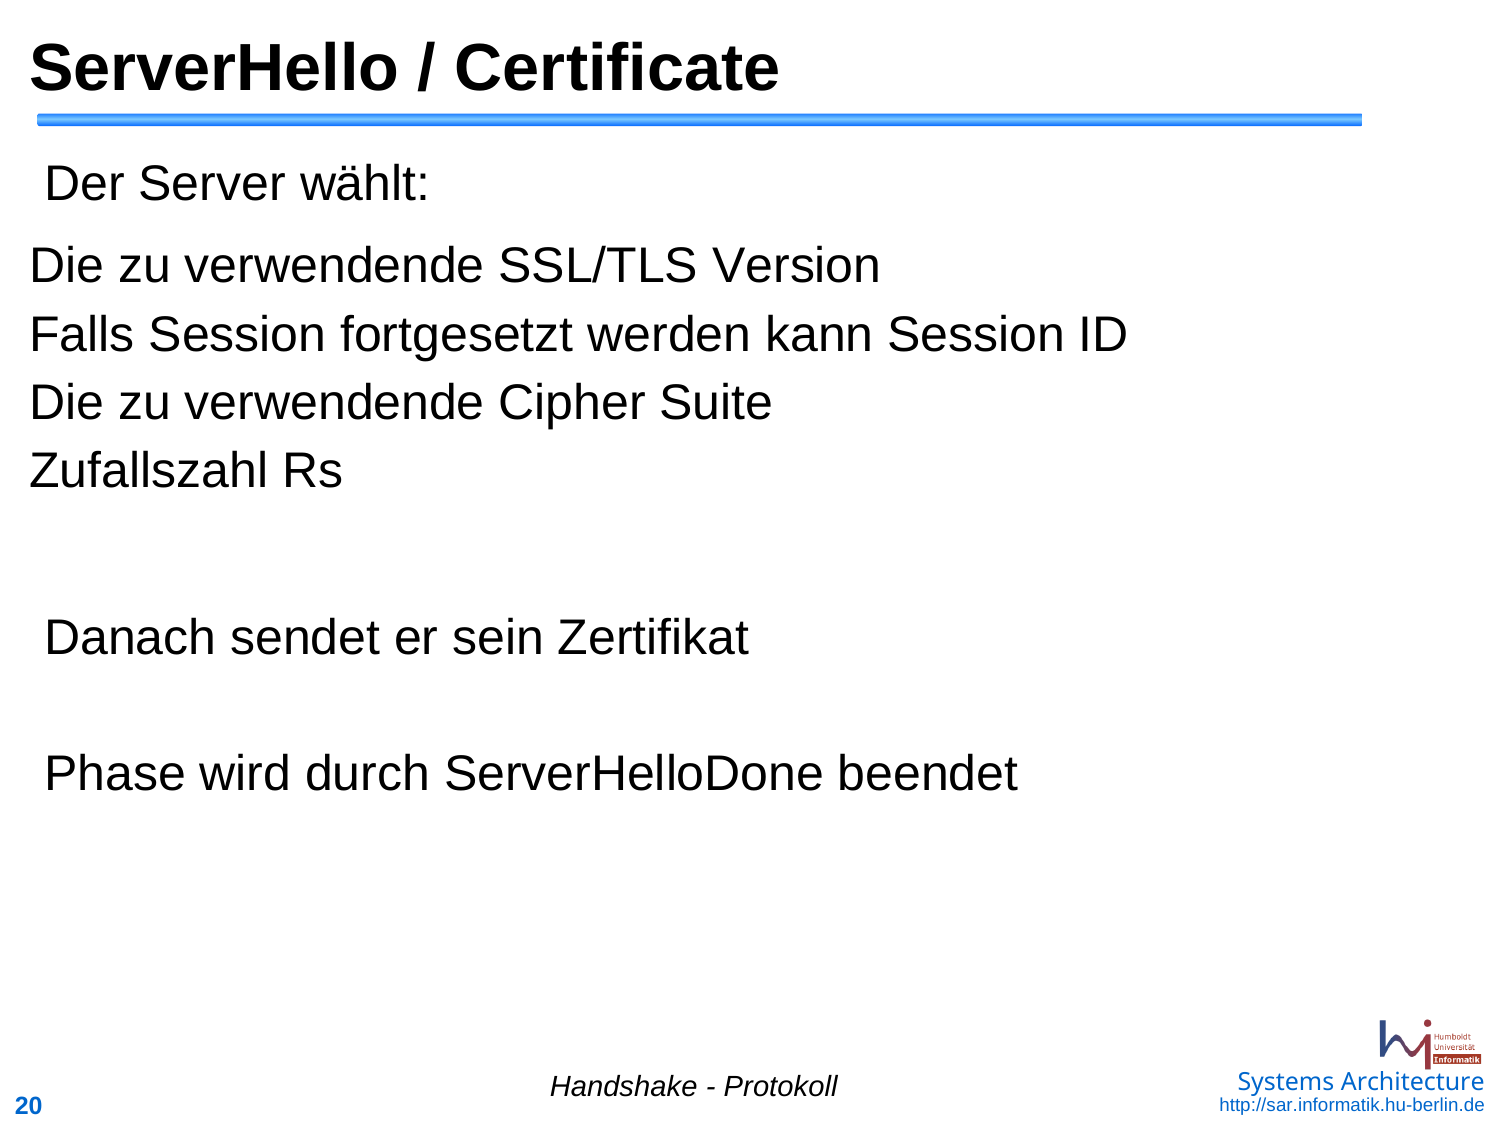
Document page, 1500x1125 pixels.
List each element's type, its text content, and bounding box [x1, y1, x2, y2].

title ServerHello / Certificate [29, 19, 1500, 115]
picture [1376, 1016, 1483, 1071]
list Die zu verwendende SSL/TLS Version Falls Session fortgesetzt werden kann Session ID Die zu verwendende Cipher Suite Zufallszahl Rs [29, 237, 1477, 514]
text_box Danach sendet er sein Zertifikat [29, 602, 1477, 673]
text_box Phase wird durch ServerHelloDone beendet [29, 738, 1123, 809]
text_box Handshake - Protokoll [442, 1062, 945, 1111]
text_box Der Server wählt: [29, 147, 1477, 219]
